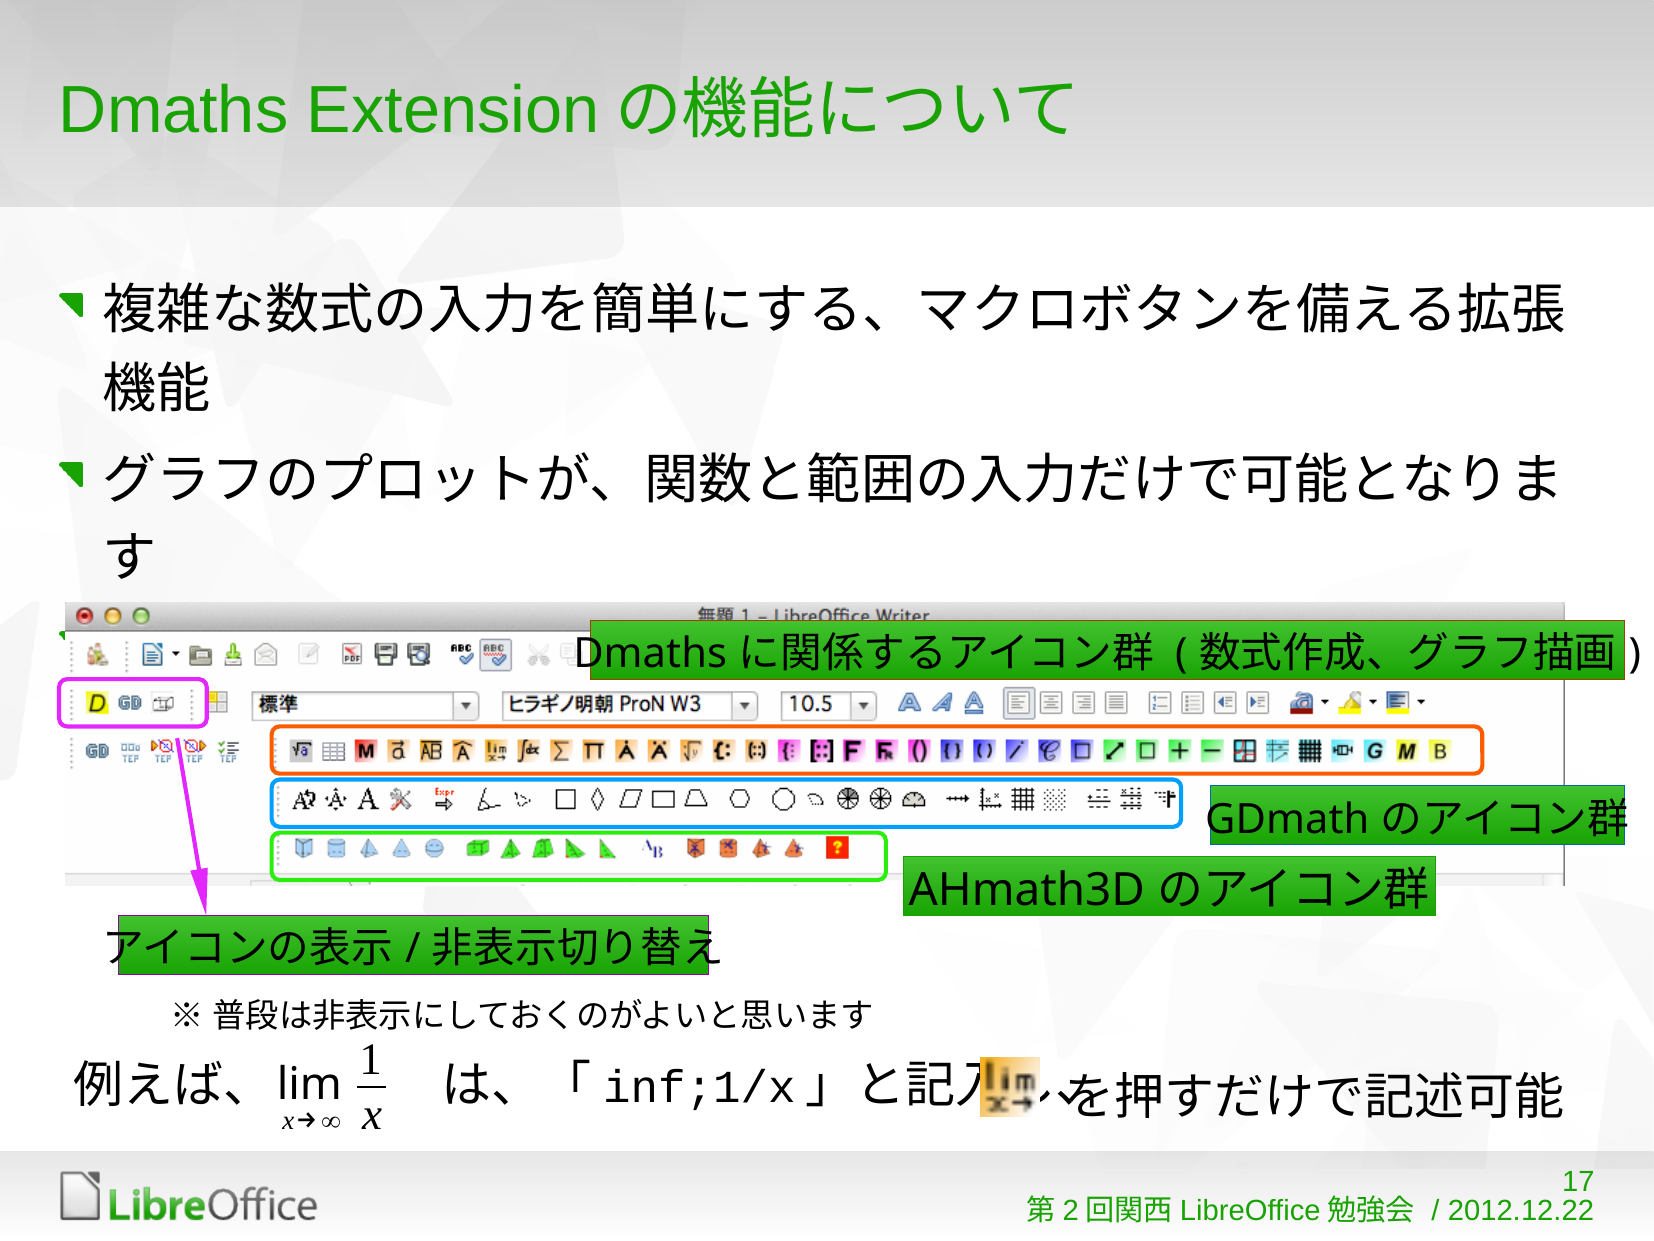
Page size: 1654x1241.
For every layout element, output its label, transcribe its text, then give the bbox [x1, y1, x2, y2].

picture [581, 640, 590, 664]
text_box 例えば、 [59, 1048, 253, 1123]
text_box を押すだけで記述可能 [1049, 1048, 1556, 1114]
text_box ※普段は非表示にしておくのがよいと思います [155, 981, 834, 1030]
text_box アイコンの表示/非表示切り替え [118, 915, 709, 975]
text_box Dmathsに関係するアイコン群 (数式作成、グラフ描画) [590, 620, 1625, 680]
list 複雑な数式の入力を簡単にする、マクロボタンを備える拡張機能 グラフのプロットが、関数と範囲の入力だけで可能となります 同梱される機能として、以下のものがあります 平面図、その他座標軸などの描画機能 (GDmath) 立体図形および展開図の描画機能 (AHmath3D) [59, 265, 1595, 621]
picture [265, 1033, 399, 1140]
text_box AHmath3Dのアイコン群 [903, 856, 1436, 916]
picture [41, 1152, 337, 1240]
text_box GDmathのアイコン群 [1210, 785, 1625, 845]
text_box は、「inf;1/x」と記入し、 [426, 1048, 989, 1125]
title Dmaths Extensionの機能について [59, 29, 1595, 178]
picture [0, 0, 1654, 1169]
